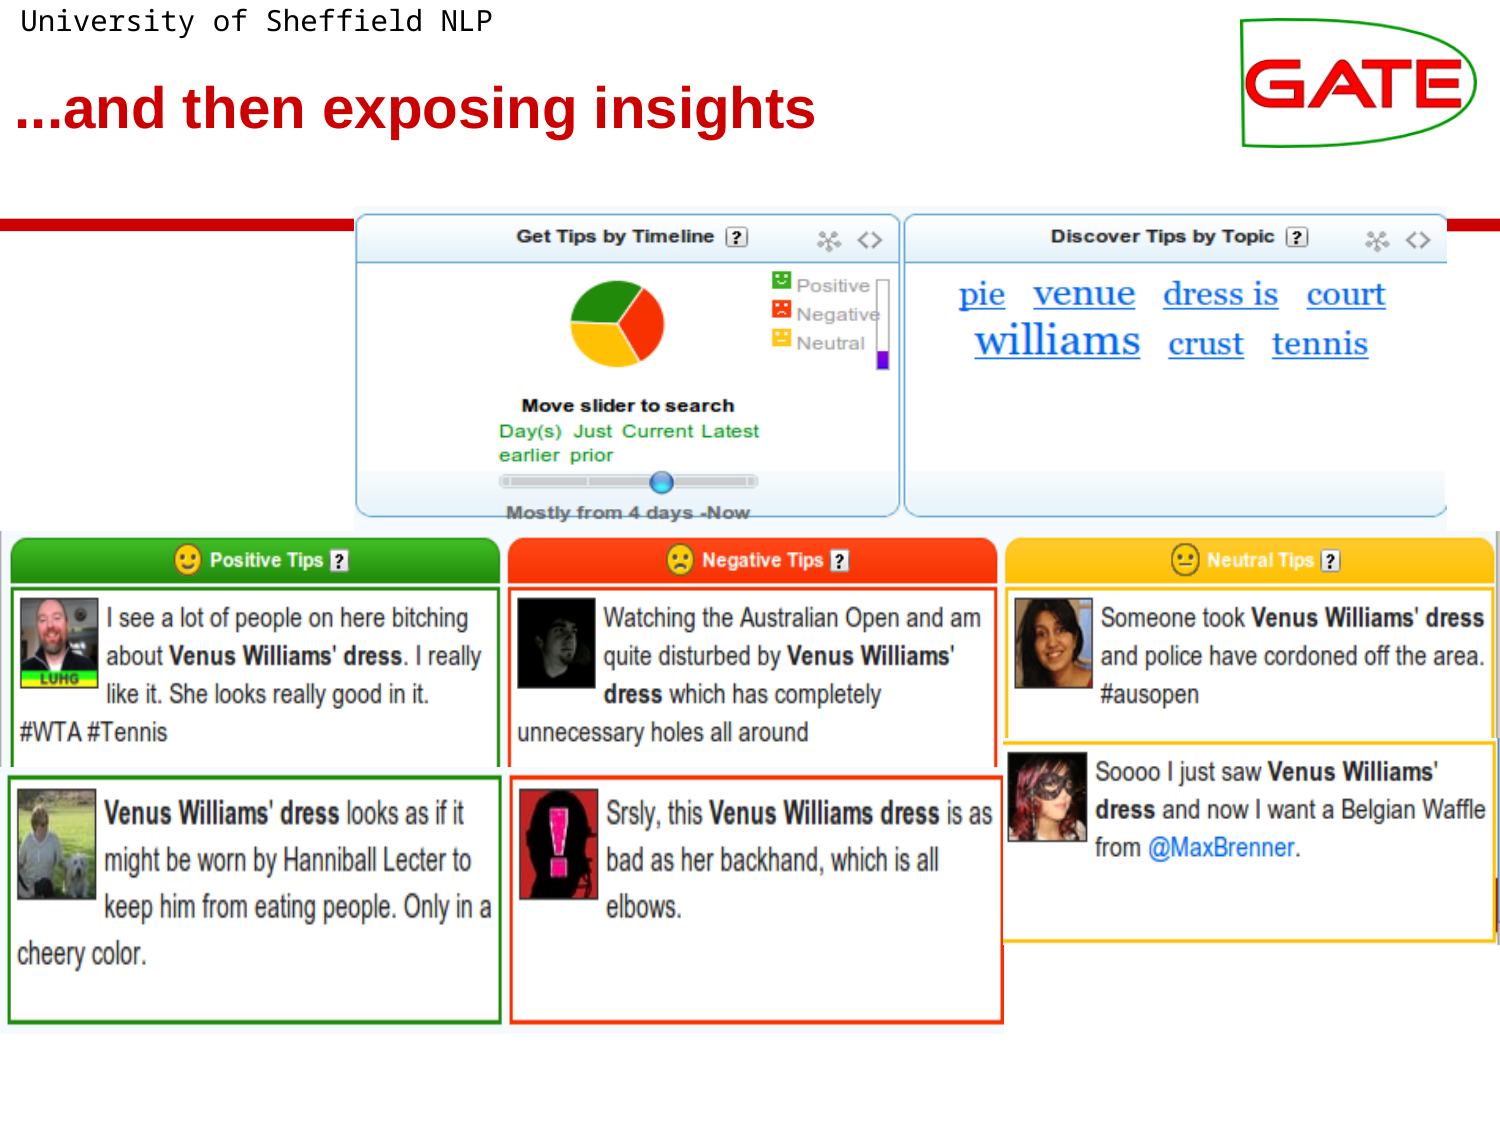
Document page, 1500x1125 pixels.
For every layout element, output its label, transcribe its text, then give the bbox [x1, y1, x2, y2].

picture [0, 206, 1500, 1034]
picture [1240, 18, 1477, 148]
title ...and then exposing insights [0, 4, 1239, 213]
